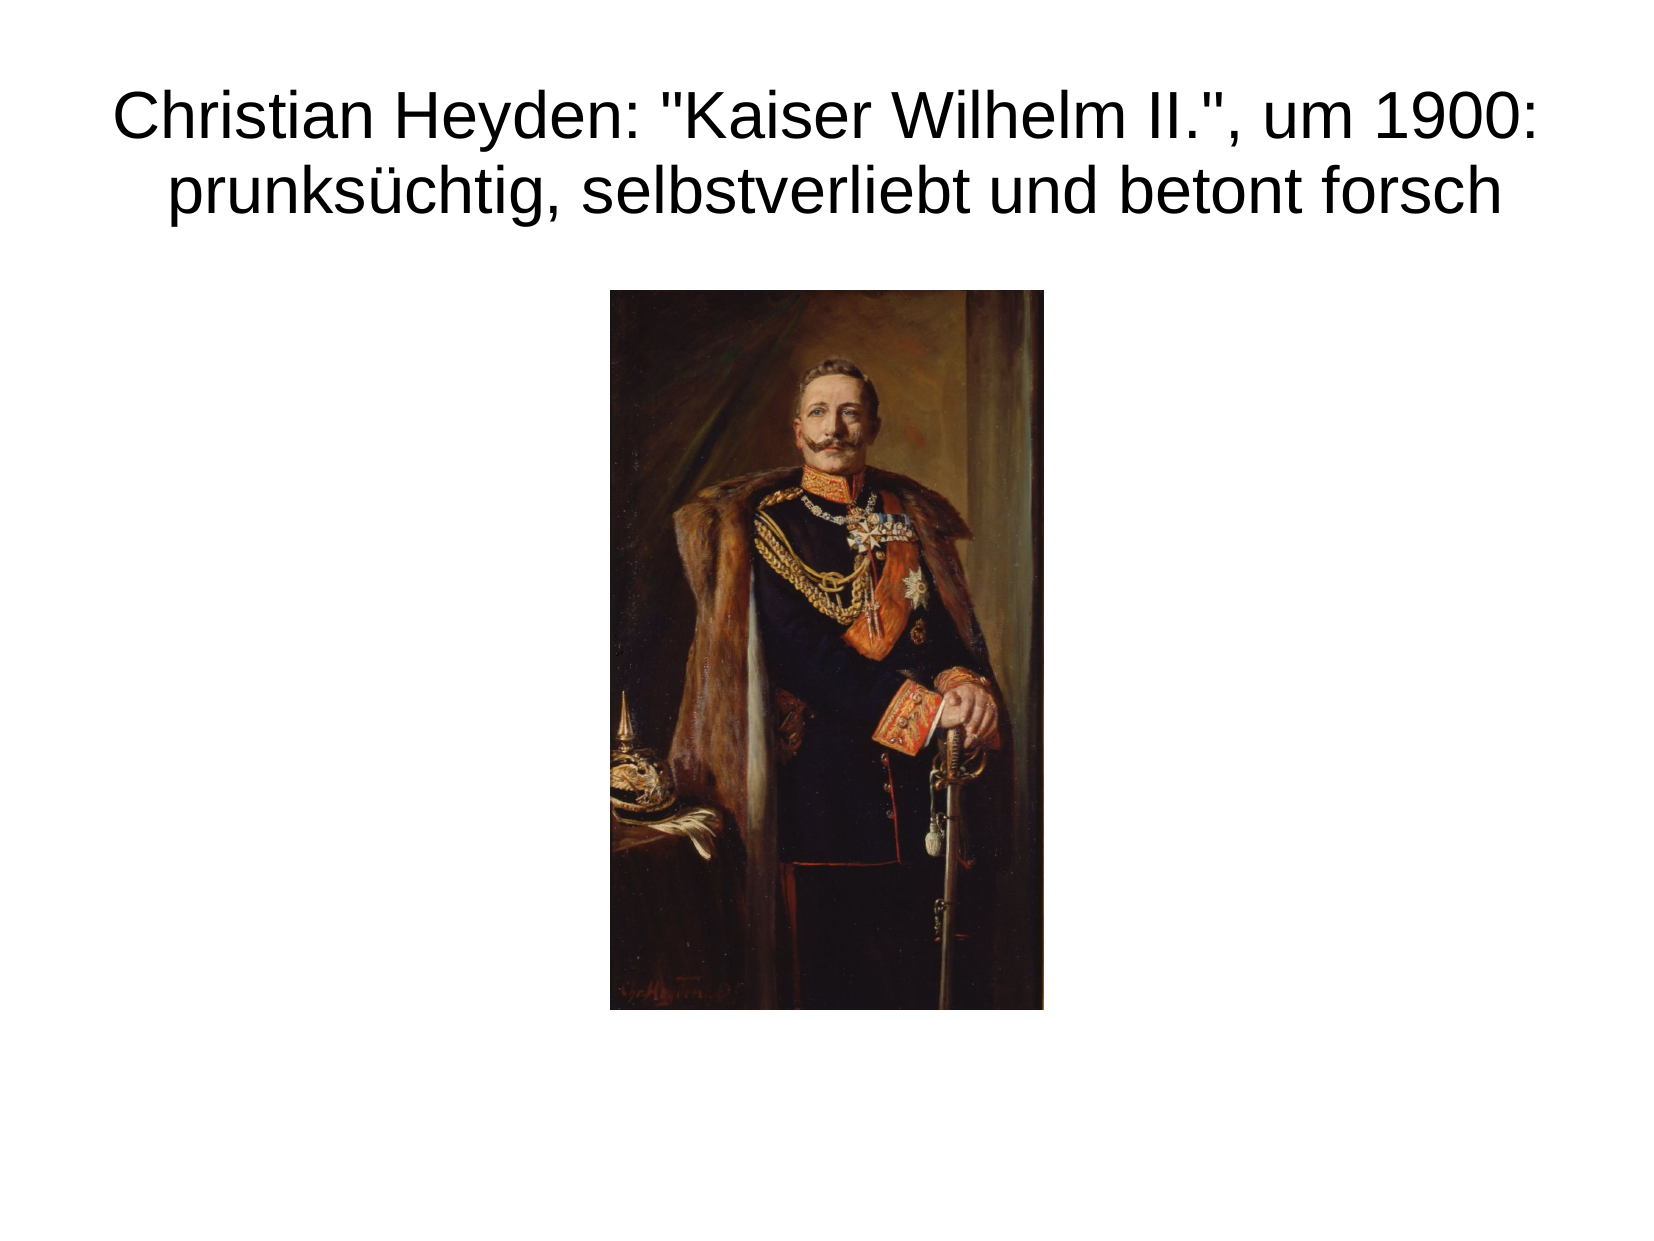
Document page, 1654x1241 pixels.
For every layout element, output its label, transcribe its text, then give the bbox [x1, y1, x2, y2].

title Christian Heyden: "Kaiser Wilhelm II.", um 1900: prunksüchtig, selbstverliebt und betont forsch [82, 49, 1571, 257]
picture [610, 290, 1044, 1010]
